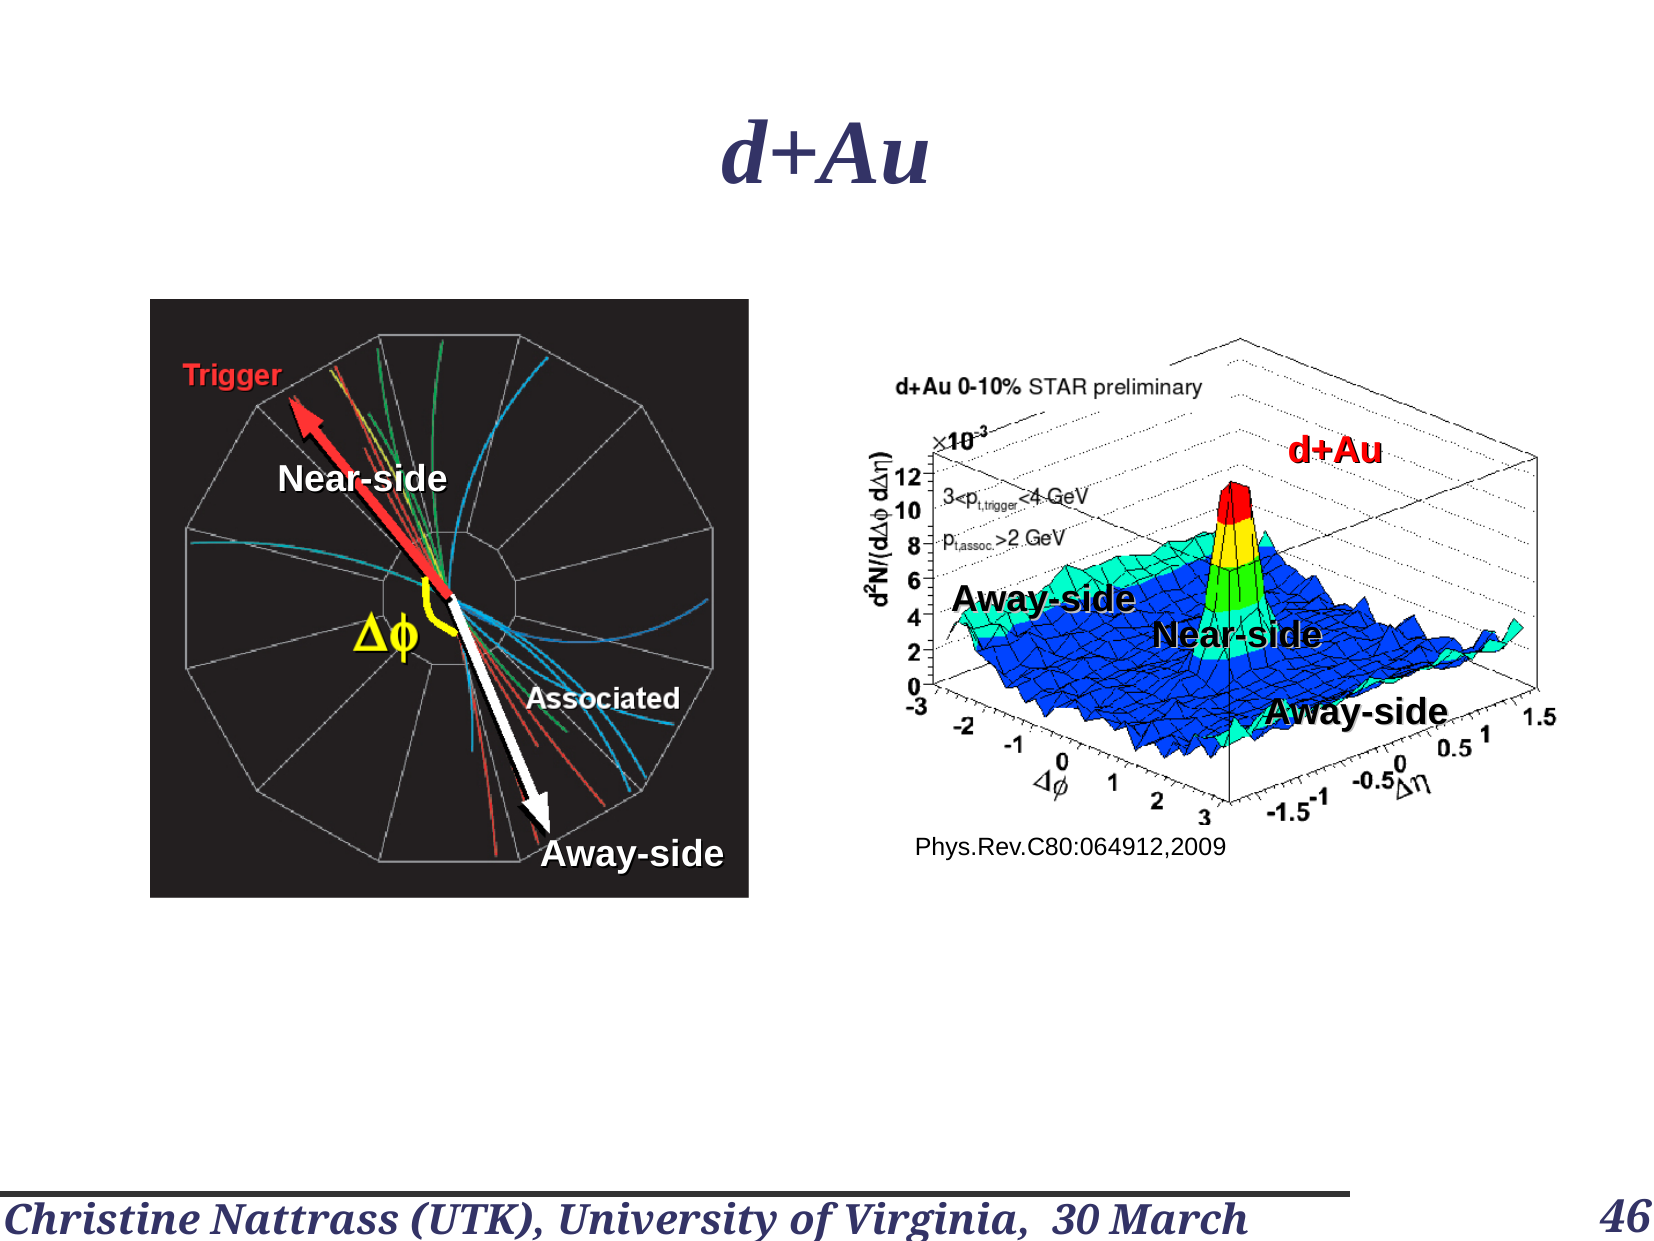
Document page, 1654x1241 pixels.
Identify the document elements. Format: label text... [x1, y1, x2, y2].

text_box Near-side [1136, 605, 1437, 663]
text_box Near-side [262, 450, 563, 507]
text_box Away-side [1249, 682, 1550, 740]
picture [862, 323, 1576, 859]
text_box d+Au [1272, 420, 1461, 480]
text_box Away-side [525, 825, 826, 882]
picture [150, 299, 751, 900]
title d+Au [82, 49, 1571, 257]
text_box Phys.Rev.C80:064912,2009 [900, 825, 1276, 868]
text_box [126, 280, 776, 920]
text_box Away-side [936, 570, 1237, 628]
